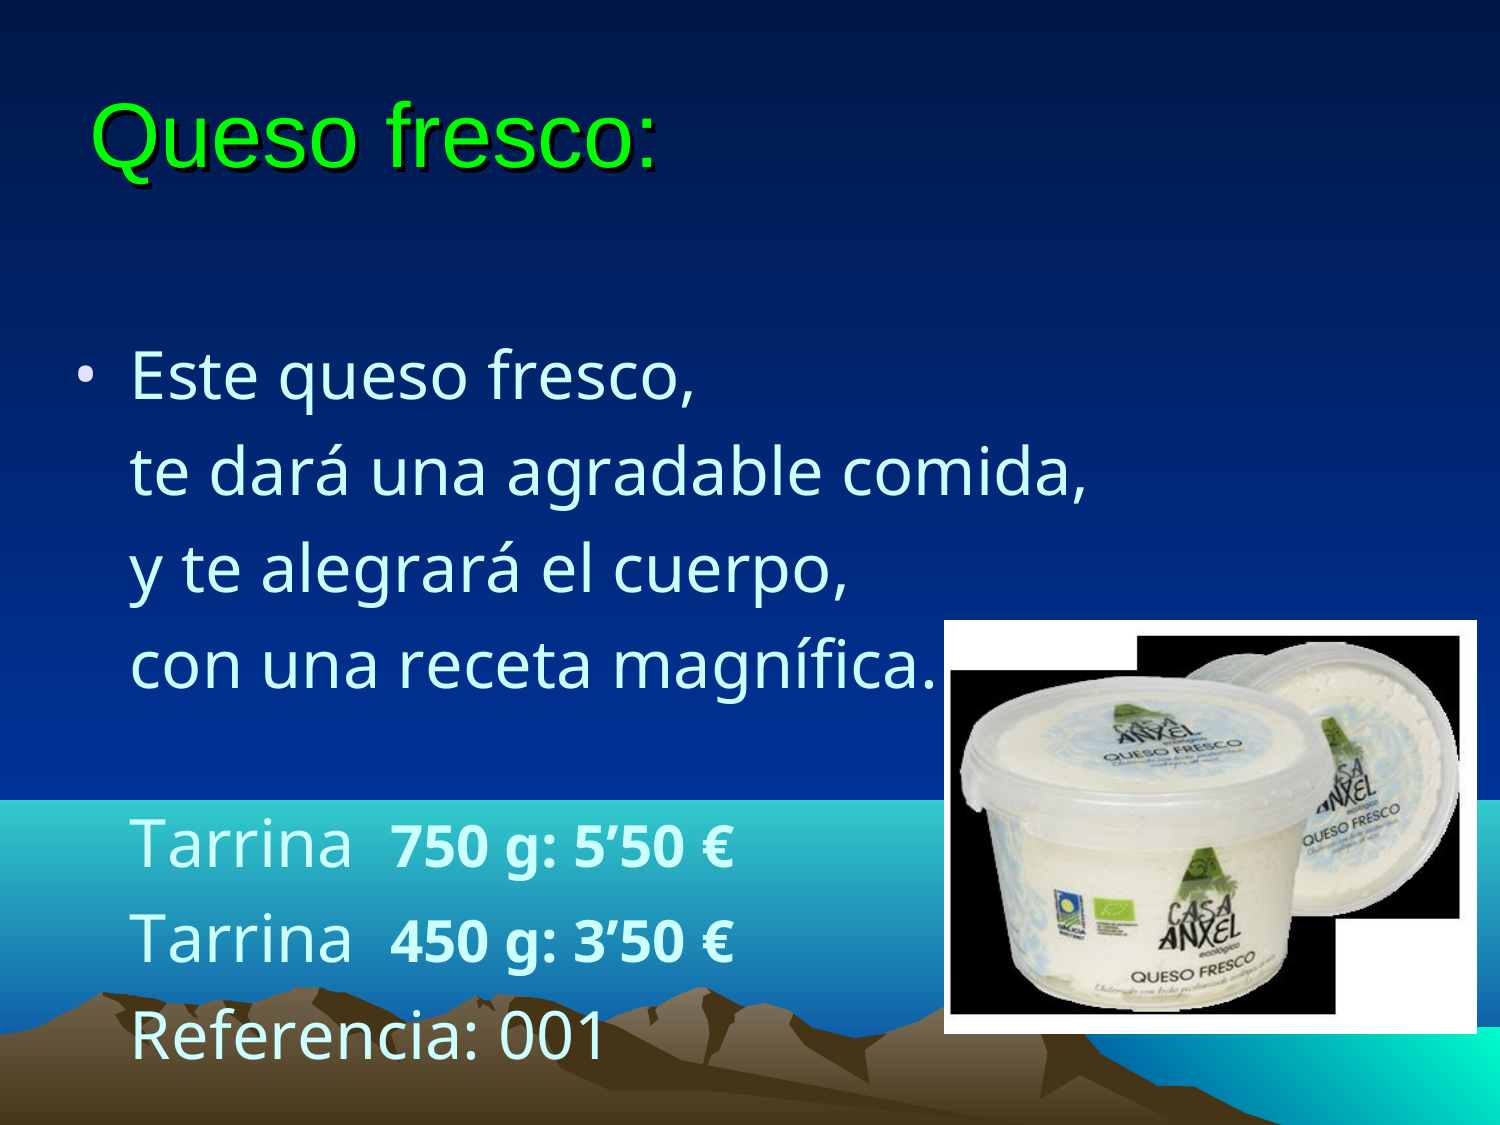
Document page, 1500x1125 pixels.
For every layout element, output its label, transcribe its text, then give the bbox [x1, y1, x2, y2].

title Queso fresco: [75, 37, 1426, 225]
picture [944, 620, 1477, 1034]
list Este queso fresco, te dará una agradable comida, y te alegrará el cuerpo, con una receta magnífica. Tarrina 750 g: 5’50 € Tarrina 450 g: 3’50 € Referencia: 001 [59, 324, 1418, 1081]
